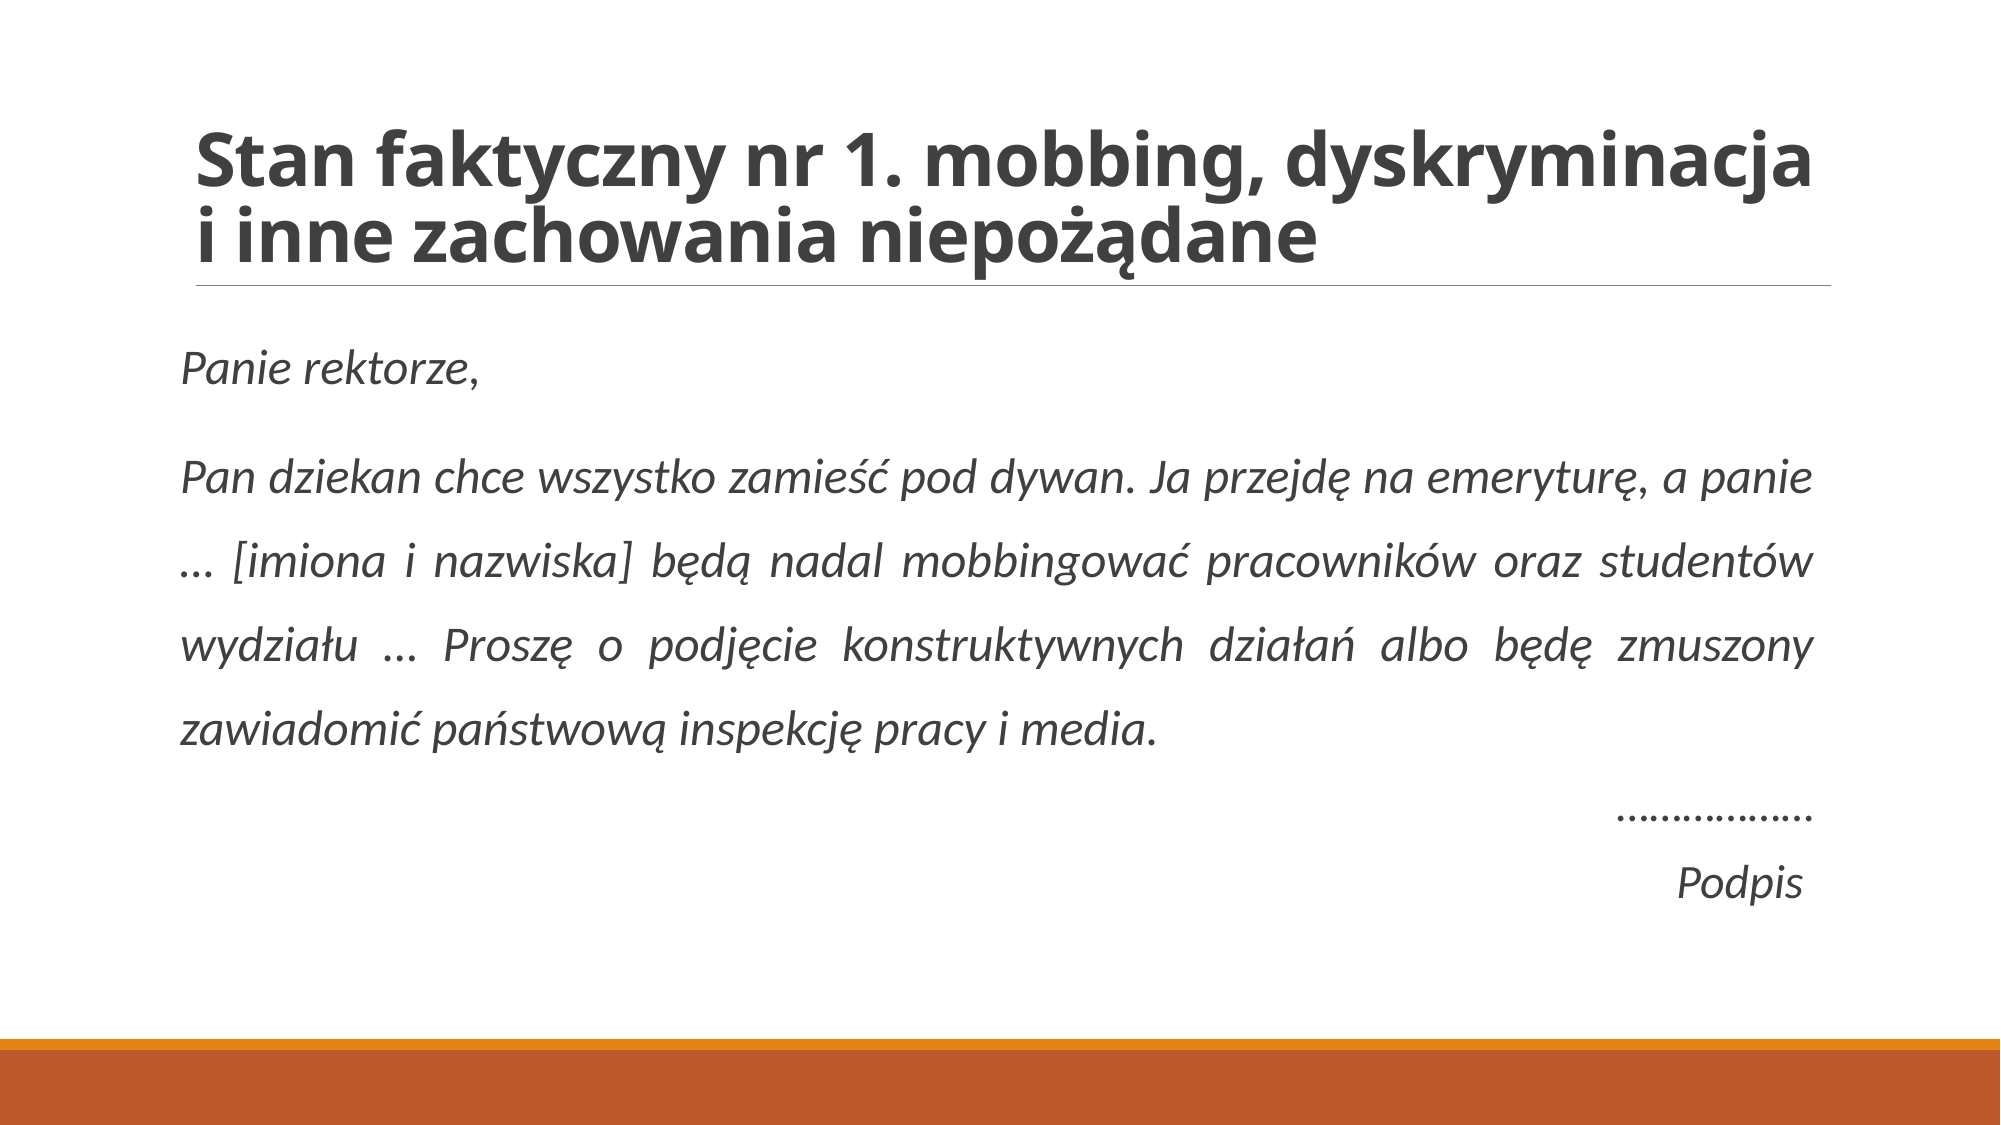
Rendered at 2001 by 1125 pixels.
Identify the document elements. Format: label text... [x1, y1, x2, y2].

title Stan faktyczny nr 1. mobbing, dyskryminacja i inne zachowania niepożądane [180, 47, 1831, 286]
list Panie rektorze, Pan dziekan chce wszystko zamieść pod dywan. Ja przejdę na emeryturę, a panie … [imiona i nazwiska] będą nadal mobbingować pracowników oraz studentów wydziału … Proszę o podjęcie konstruktywnych działań albo będę zmuszony zawiadomić państwową inspekcję pracy i media. ……………… Podpis [180, 302, 1831, 963]
